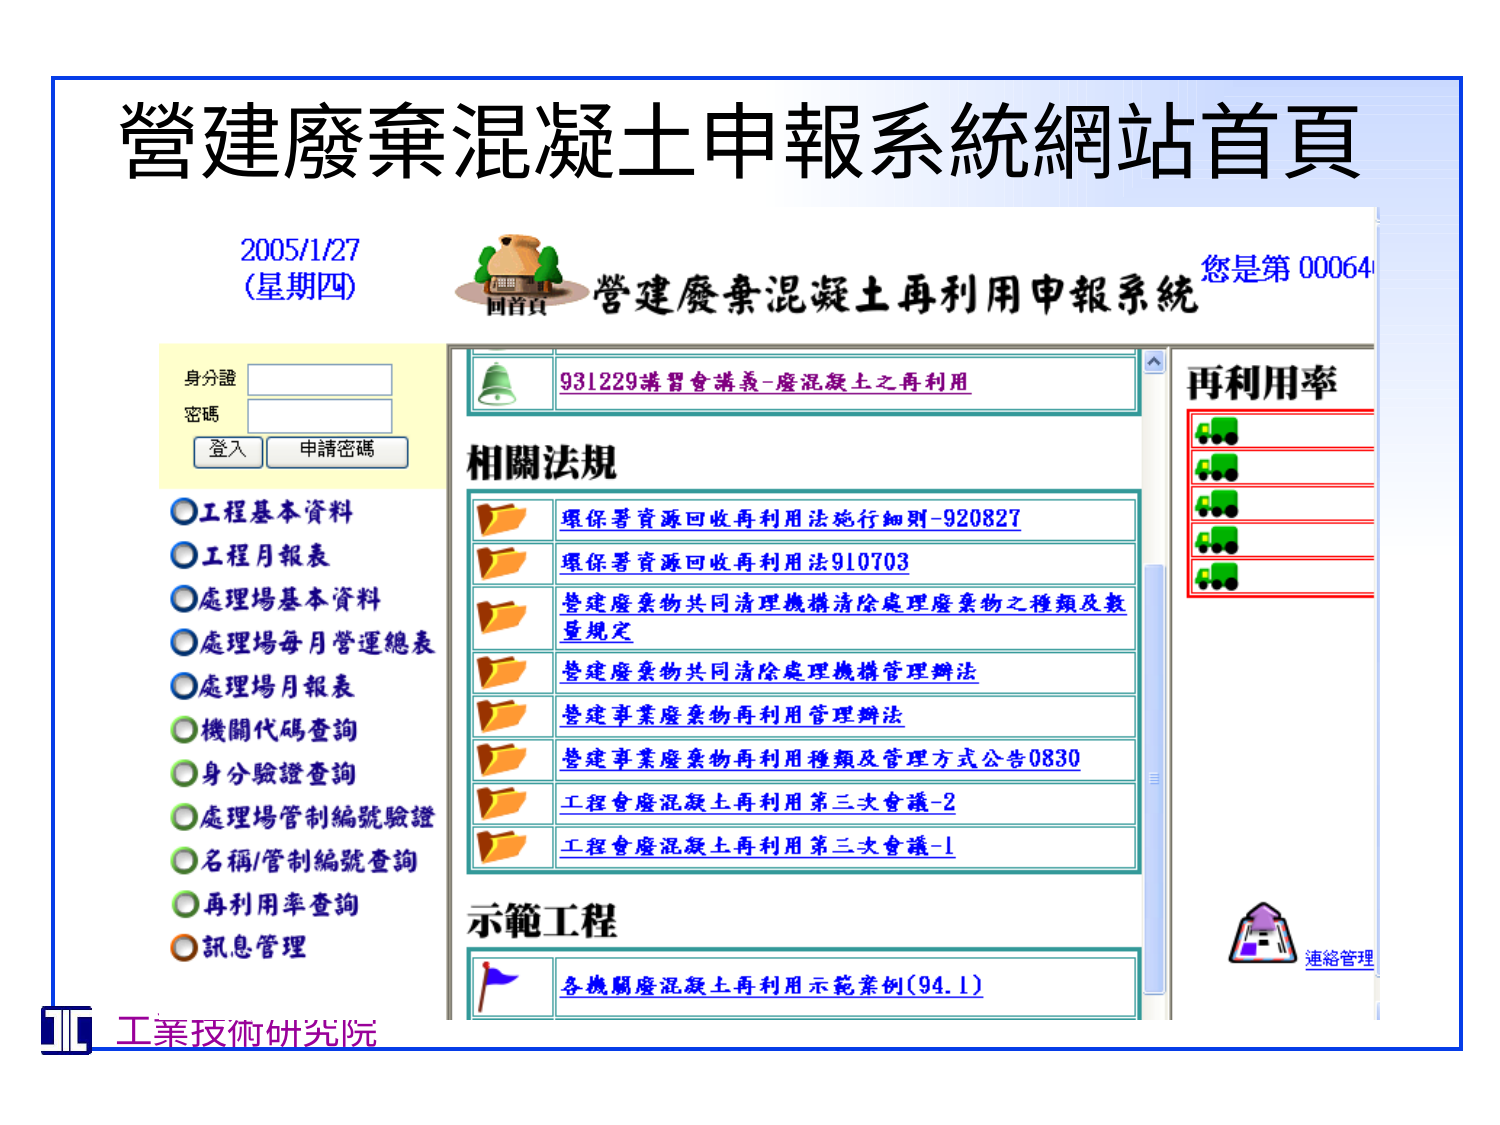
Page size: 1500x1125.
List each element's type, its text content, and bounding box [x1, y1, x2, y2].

title 營建廢棄混凝土申報系統網站首頁 [75, 45, 1426, 233]
chart [159, 208, 1380, 1020]
